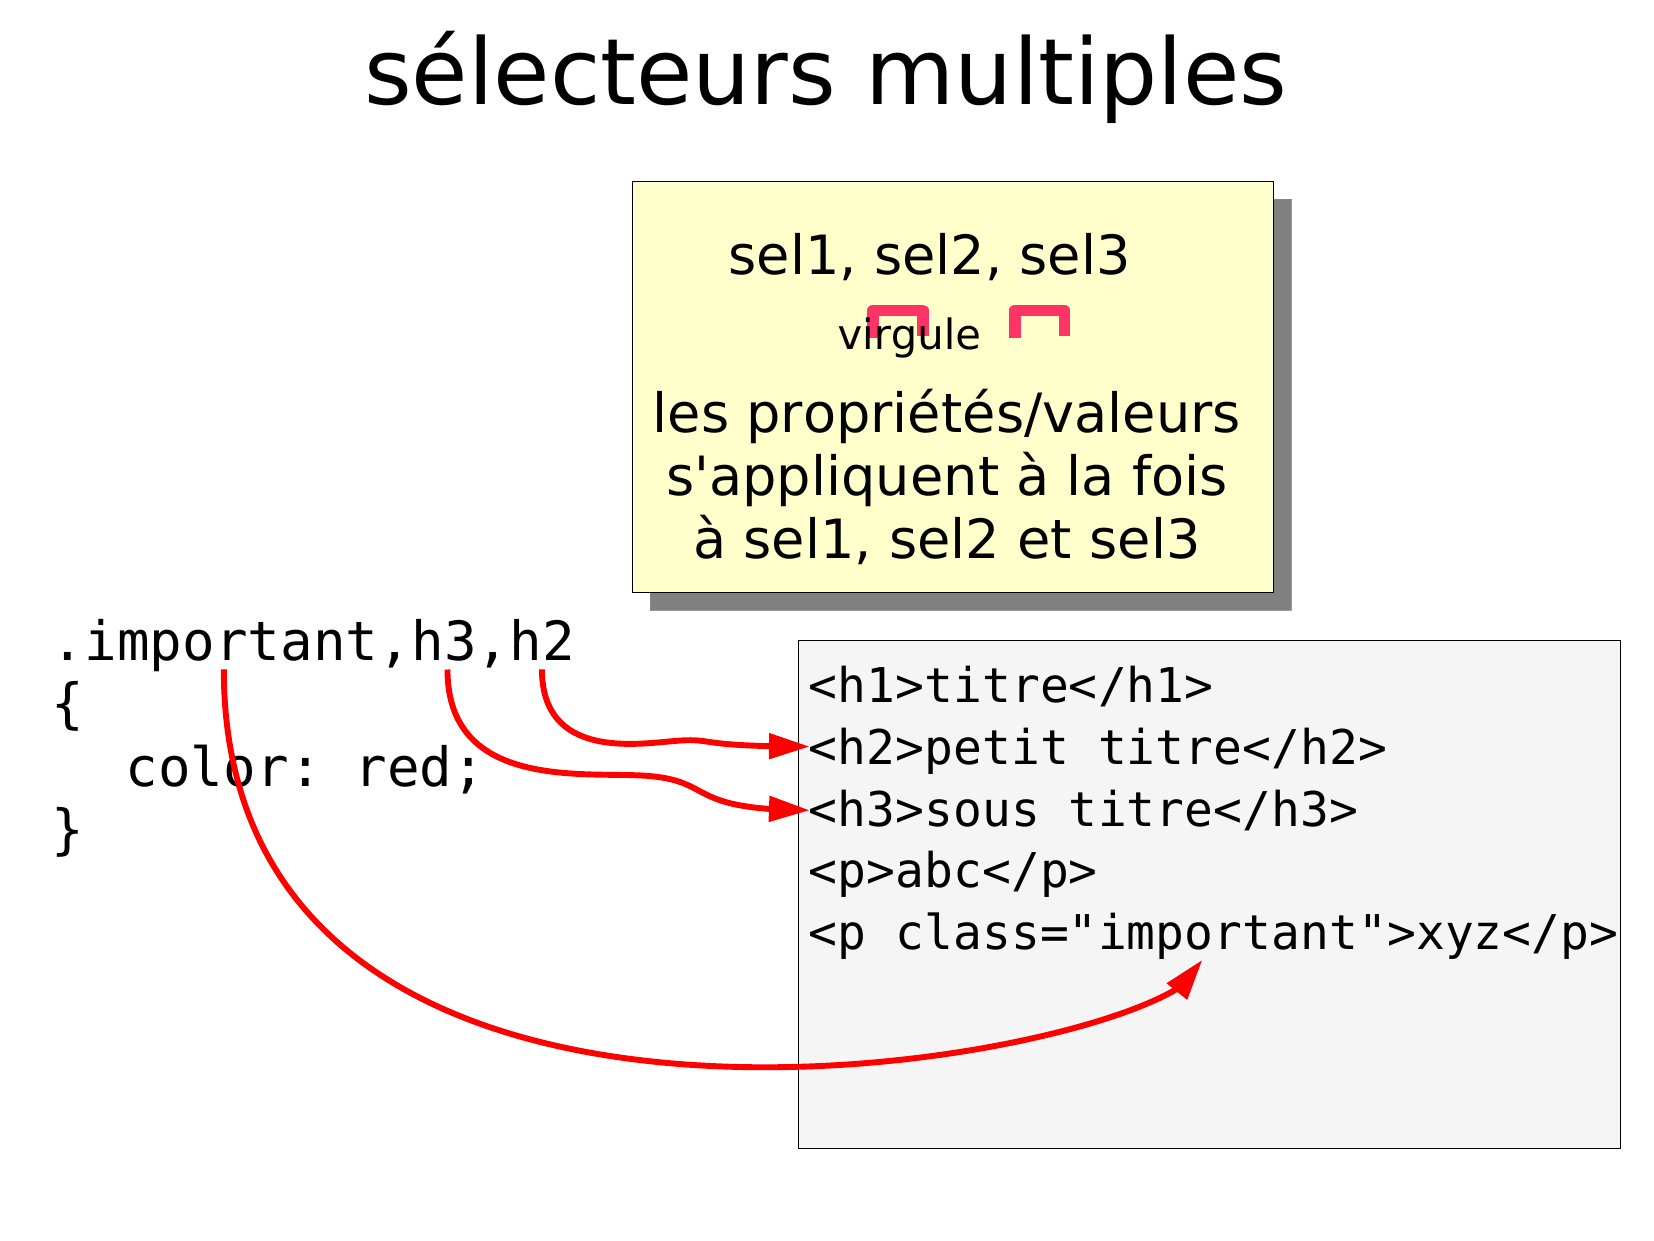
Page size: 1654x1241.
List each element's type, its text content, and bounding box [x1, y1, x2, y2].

text_box les propriétés/valeurs s'appliquent à la fois à sel1, sel2 et sel3 [652, 382, 1262, 572]
text_box [798, 640, 1621, 745]
title sélecteurs multiples [0, 11, 1654, 134]
text_box <h1>titre</h1> <h2>petit titre</h2> <h3>sous titre</h3> <p>abc</p> <p class="important">xyz</p> [808, 657, 1621, 996]
text_box sel1, sel2, sel3 [728, 224, 1091, 288]
text_box virgule [837, 310, 994, 372]
text_box [798, 811, 1154, 1063]
text_box [798, 748, 808, 809]
text_box .important,h3,h2 { color: red; } [51, 609, 576, 862]
text_box [798, 996, 1621, 1149]
text_box [632, 181, 1274, 593]
